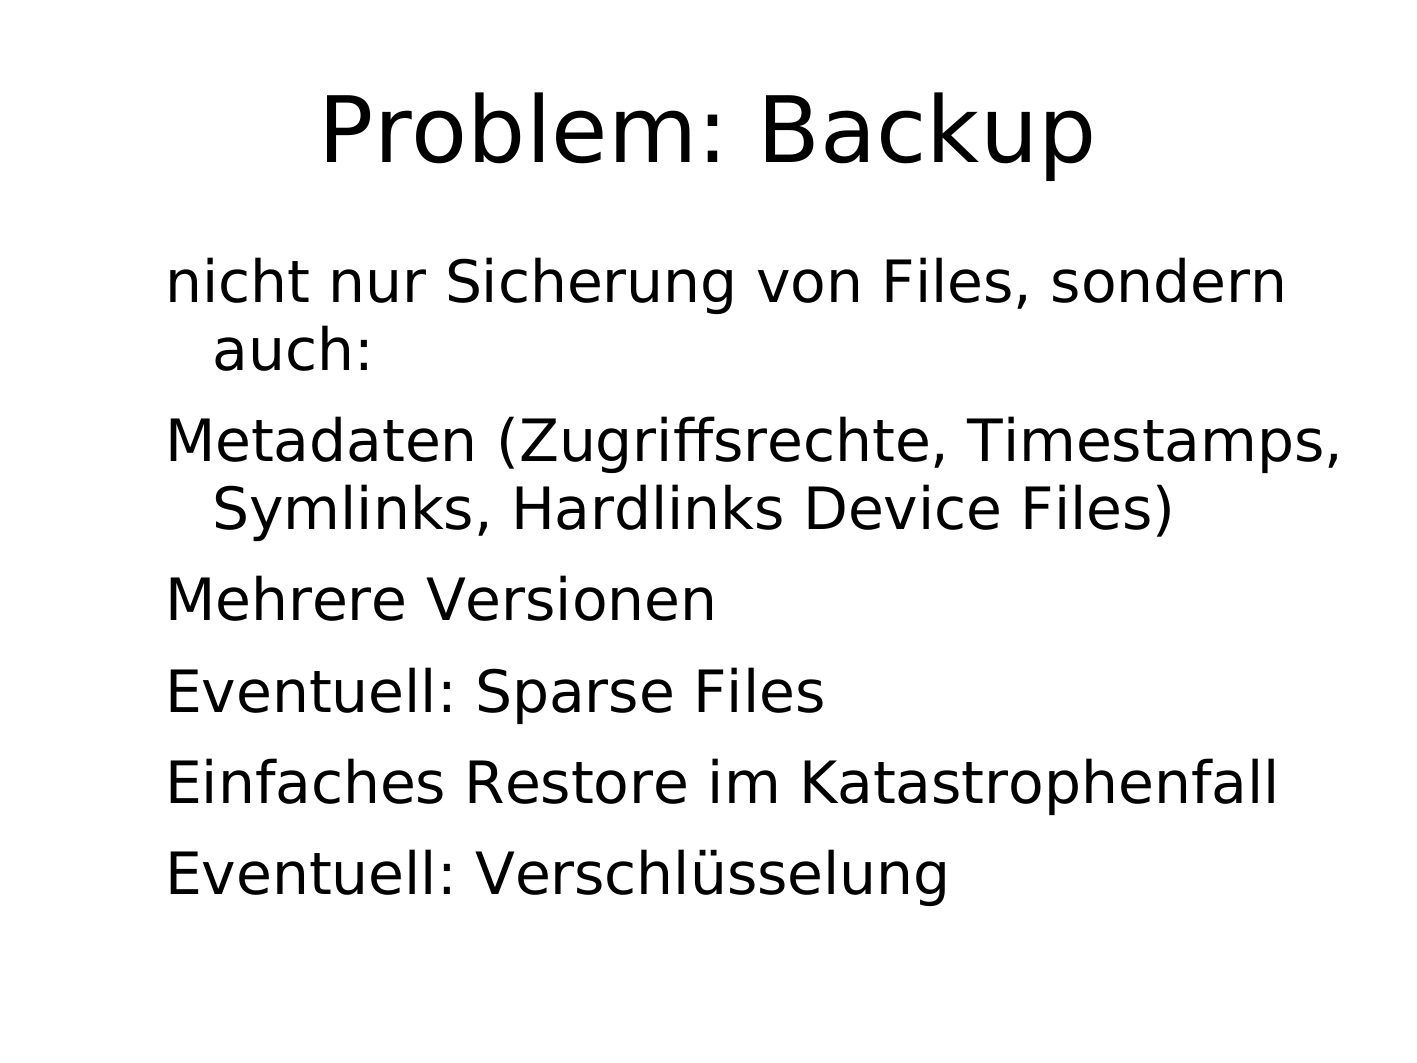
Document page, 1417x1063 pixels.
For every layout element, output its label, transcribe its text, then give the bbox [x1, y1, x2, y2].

list nicht nur Sicherung von Files, sondern auch: Metadaten (Zugriffsrechte, Timestamps, Symlinks, Hardlinks Device Files) Mehrere Versionen Eventuell: Sparse Files Einfaches Restore im Katastrophenfall Eventuell: Verschlüsselung [70, 248, 1346, 977]
title Problem: Backup [70, 49, 1346, 213]
